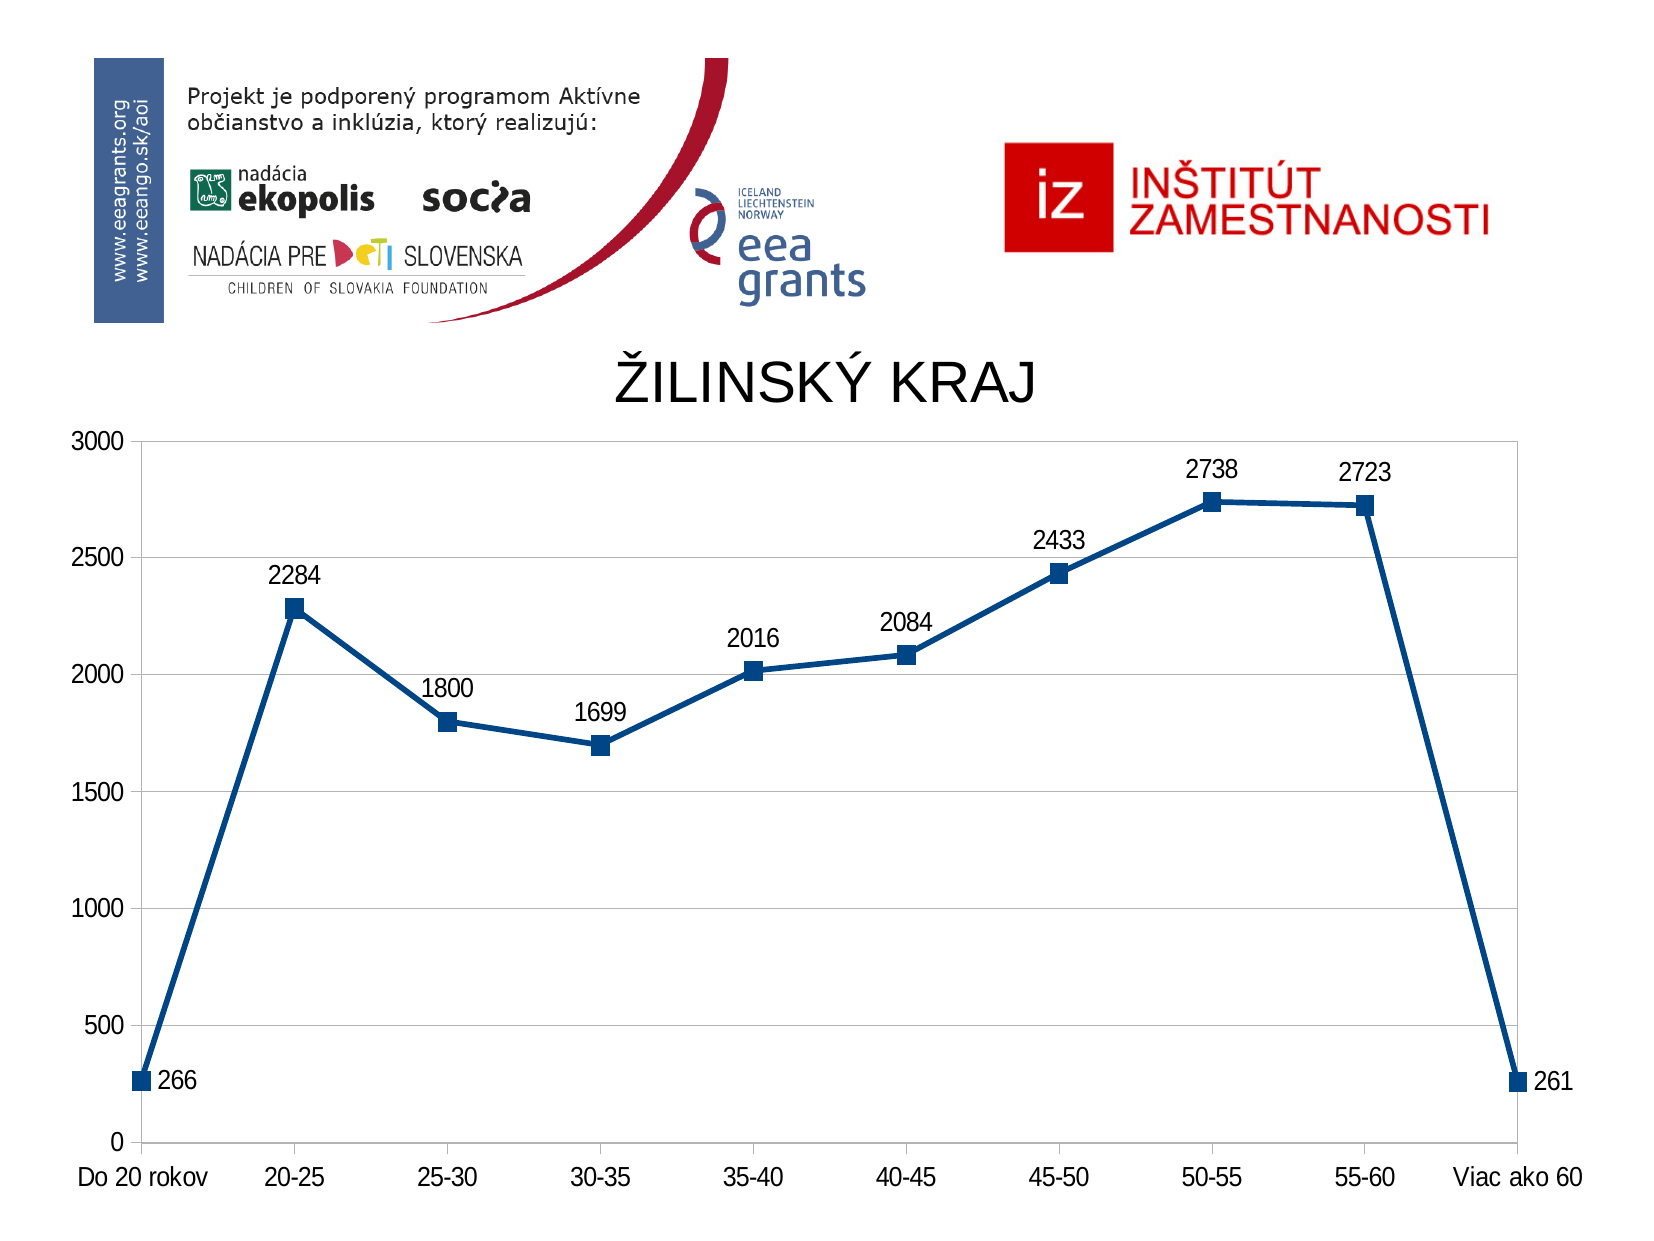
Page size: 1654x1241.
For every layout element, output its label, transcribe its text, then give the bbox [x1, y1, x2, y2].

subtitle [82, 147, 1571, 425]
picture [70, 425, 1583, 1193]
picture [944, 47, 1548, 343]
picture [94, 58, 887, 324]
text_box ŽILINSKÝ KRAJ [188, 342, 1465, 423]
